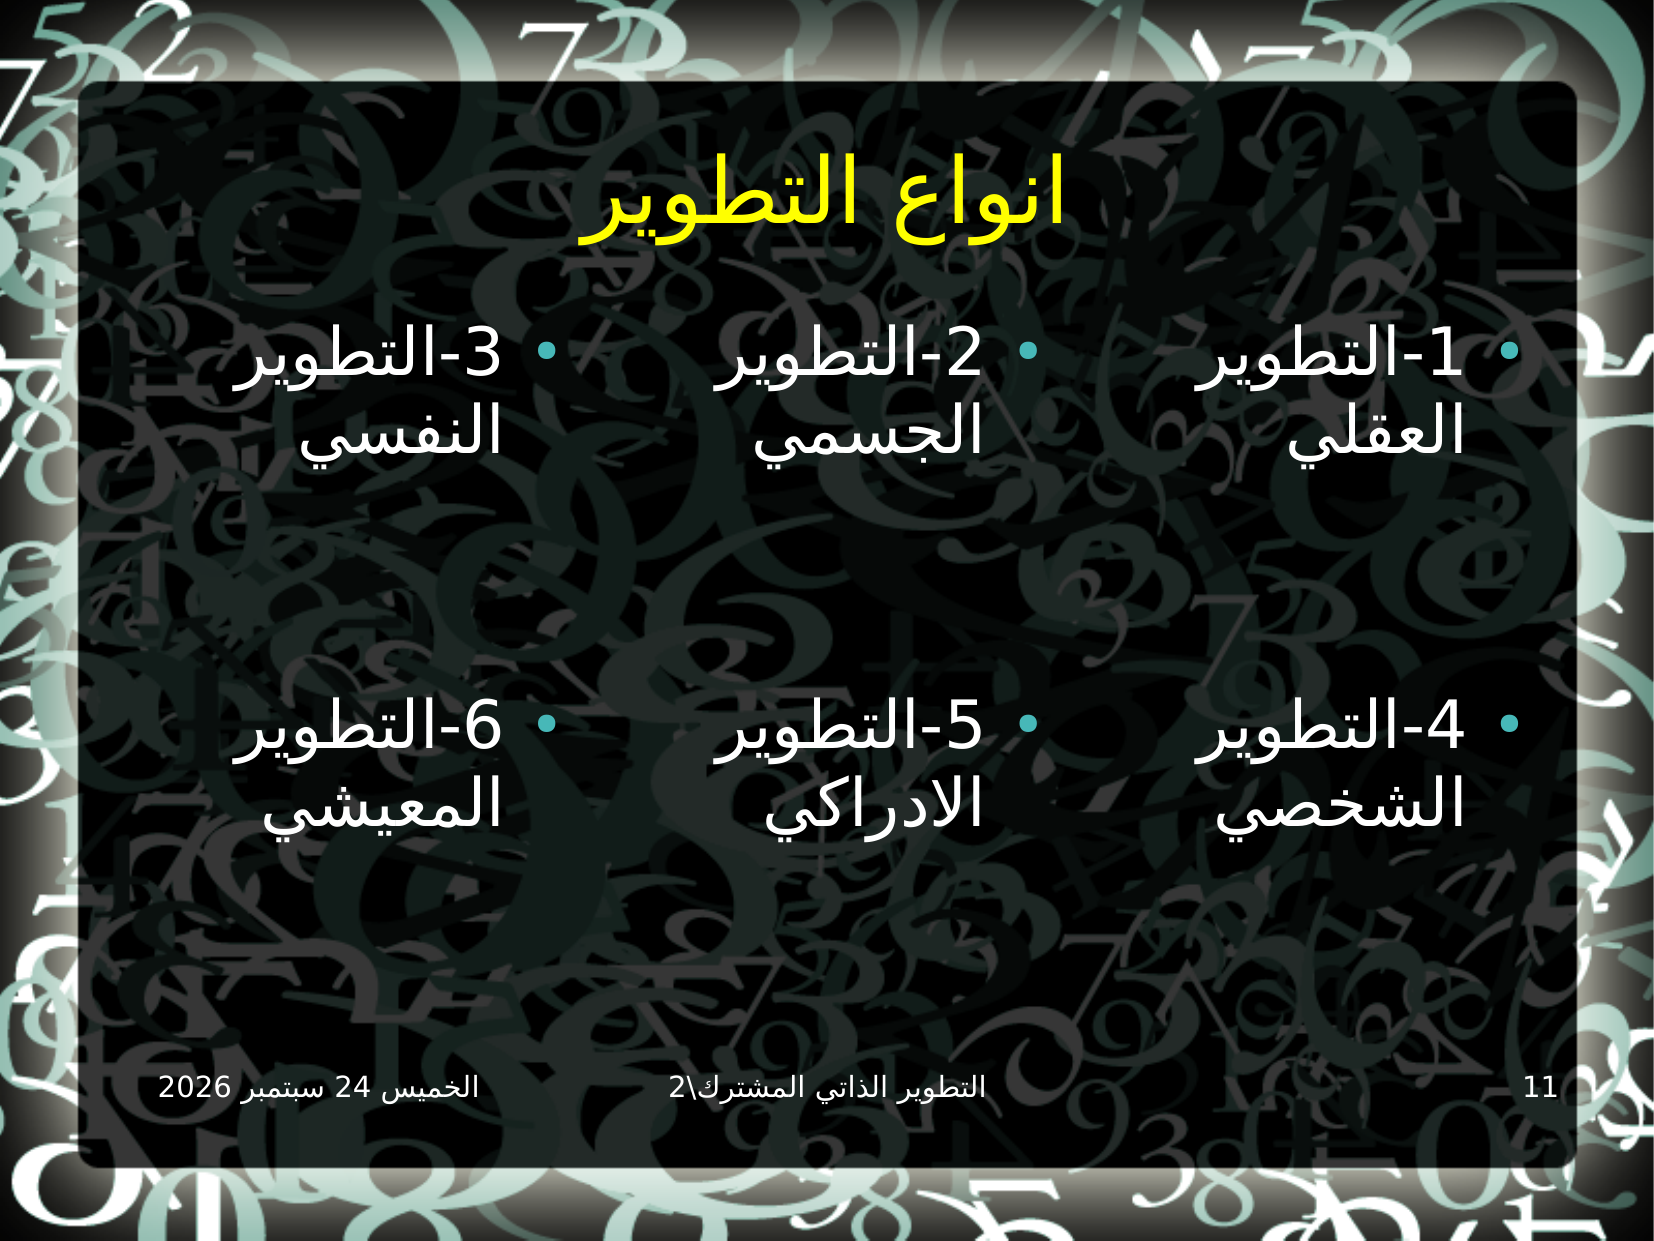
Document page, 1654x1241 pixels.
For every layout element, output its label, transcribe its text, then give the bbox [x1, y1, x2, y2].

list 2-التطوير الجسمي [599, 313, 1058, 655]
title انواع التطوير [82, 88, 1571, 296]
list 4-التطوير الشخصي [1080, 686, 1539, 1027]
list 6-التطوير المعيشي [118, 686, 577, 1027]
list 1-التطوير العقلي [1080, 313, 1539, 655]
list 3-التطوير النفسي [118, 313, 577, 655]
list 5-التطوير الادراكي [599, 686, 1058, 1027]
picture [0, 0, 1654, 1241]
